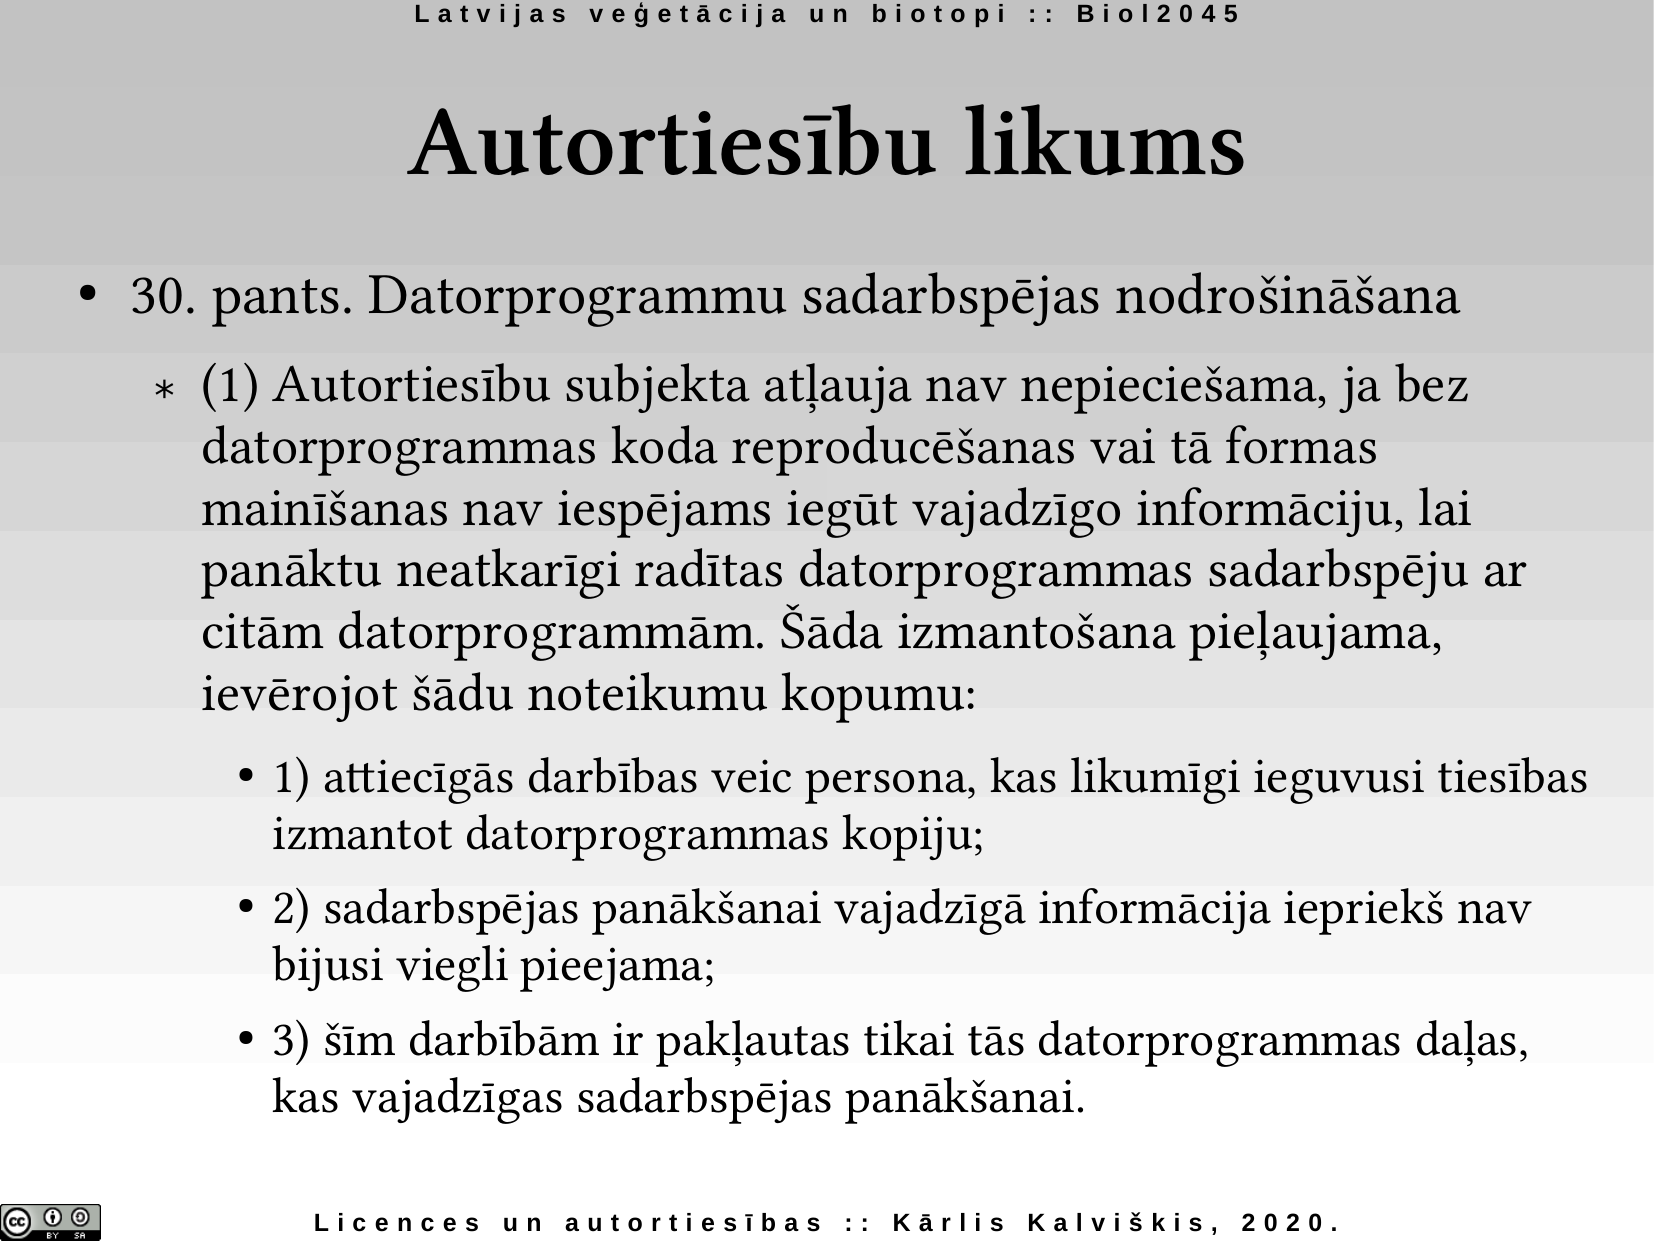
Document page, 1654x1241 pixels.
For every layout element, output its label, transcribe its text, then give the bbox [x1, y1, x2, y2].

picture [0, 0, 1654, 1241]
list 30. pants. Datorprogrammu sadarbspējas nodrošināšana (1) Autortiesību subjekta atļauja nav nepieciešama, ja bez datorprogrammas koda reproducēšanas vai tā formas mainīšanas nav iespējams iegūt vajadzīgo informāciju, lai panāktu neatkarīgi radītas datorprogrammas sadarbspēju ar citām datorprogrammām. Šāda izmantošana pieļaujama, ievērojot šādu noteikumu kopumu: 1) attiecīgās darbības veic persona, kas likumīgi ieguvusi tiesības izmantot datorprogrammas kopiju; 2) sadarbspējas panākšanai vajadzīgā informācija iepriekš nav bijusi viegli pieejama; 3) šīm darbībām ir pakļautas tikai tās datorprogrammas daļas, kas vajadzīgas sadarbspējas panākšanai. [59, 261, 1596, 1125]
title Autortiesību likums [59, 37, 1596, 246]
